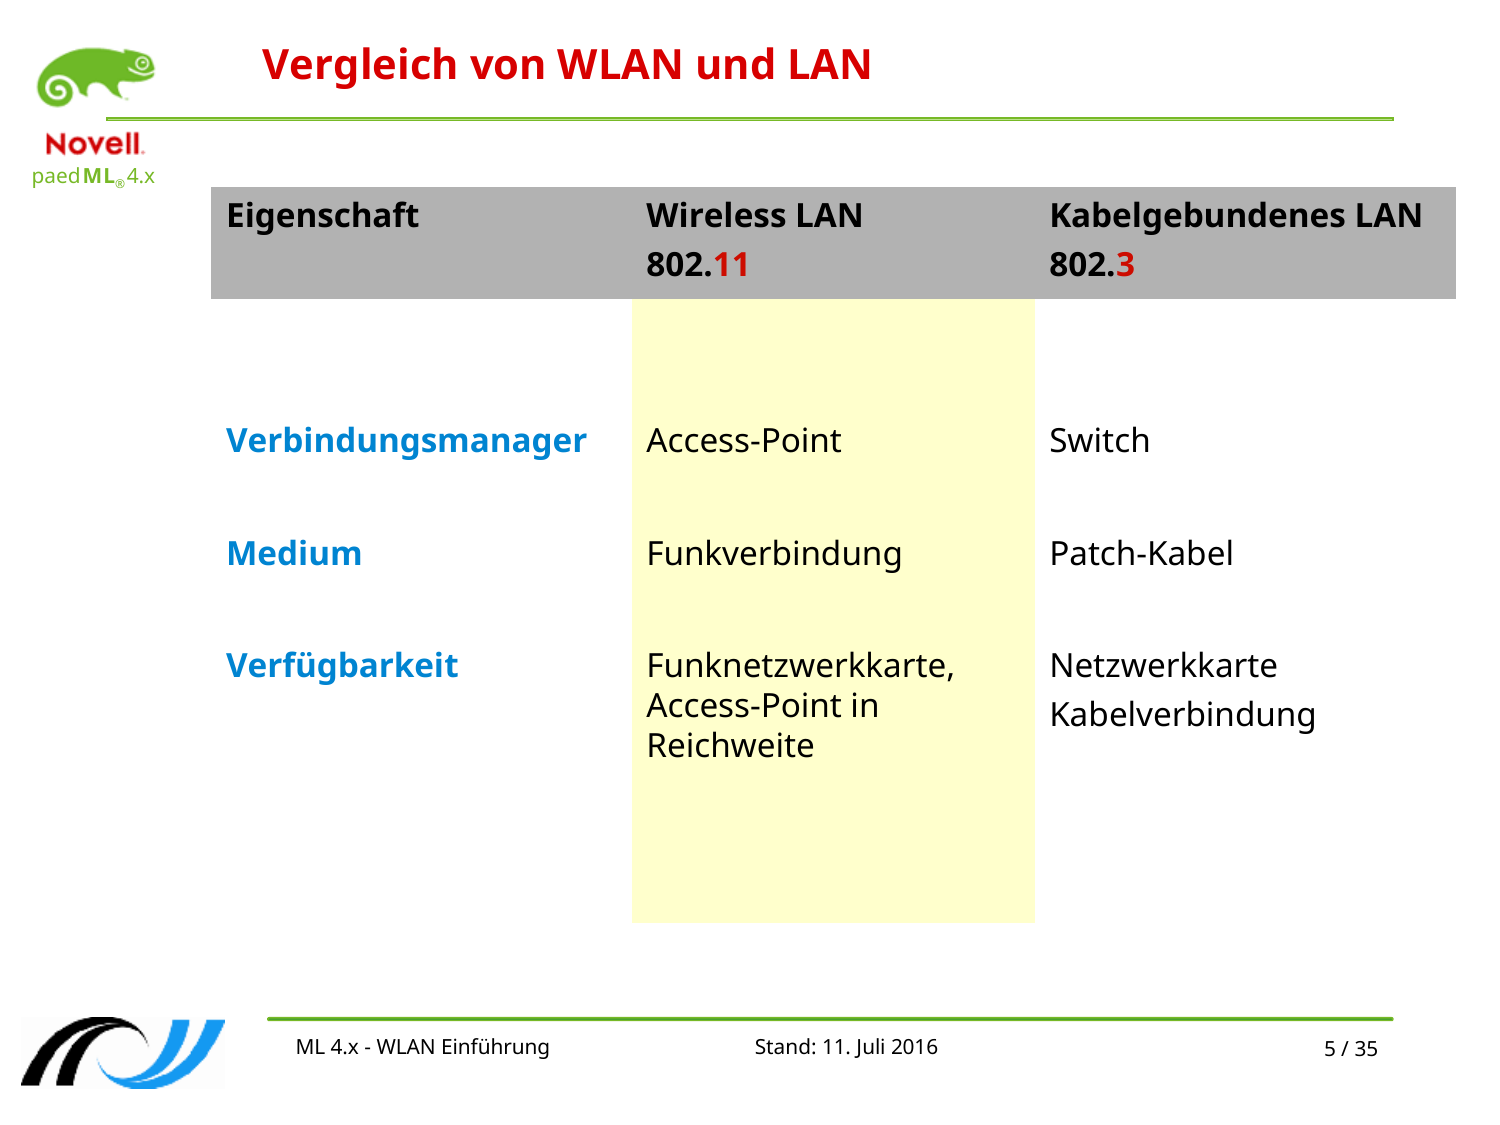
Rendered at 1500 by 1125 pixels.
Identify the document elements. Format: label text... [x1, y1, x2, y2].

table_cell [632, 772, 1035, 847]
table_cell [1035, 299, 1456, 412]
table_cell [1035, 772, 1456, 847]
table_cell Medium [211, 524, 632, 637]
table_cell Verfügbarkeit [211, 637, 632, 772]
table_cell Access-Point [632, 412, 1035, 524]
table_cell [632, 299, 1035, 412]
picture [24, 32, 167, 175]
table_cell [211, 847, 632, 923]
title Vergleich von WLAN und LAN [232, 12, 1500, 113]
table_cell Funknetzwerkkarte, Access-Point in Reichweite [632, 637, 1035, 772]
table_cell Netzwerkkarte Kabelverbindung [1035, 637, 1456, 772]
table_header Eigenschaft [211, 187, 632, 299]
table_cell Patch-Kabel [1035, 524, 1456, 637]
table_header Kabelgebundenes LAN 802.3 [1035, 187, 1456, 299]
table_header Wireless LAN 802.11 [632, 187, 1035, 299]
picture [21, 1017, 225, 1089]
table_cell Verbindungsmanager [211, 412, 632, 524]
table_cell Switch [1035, 412, 1456, 524]
table_cell [211, 299, 632, 412]
table_cell [1035, 847, 1456, 923]
table_cell Funkverbindung [632, 524, 1035, 637]
table_cell [632, 847, 1035, 923]
table_cell [211, 772, 632, 847]
